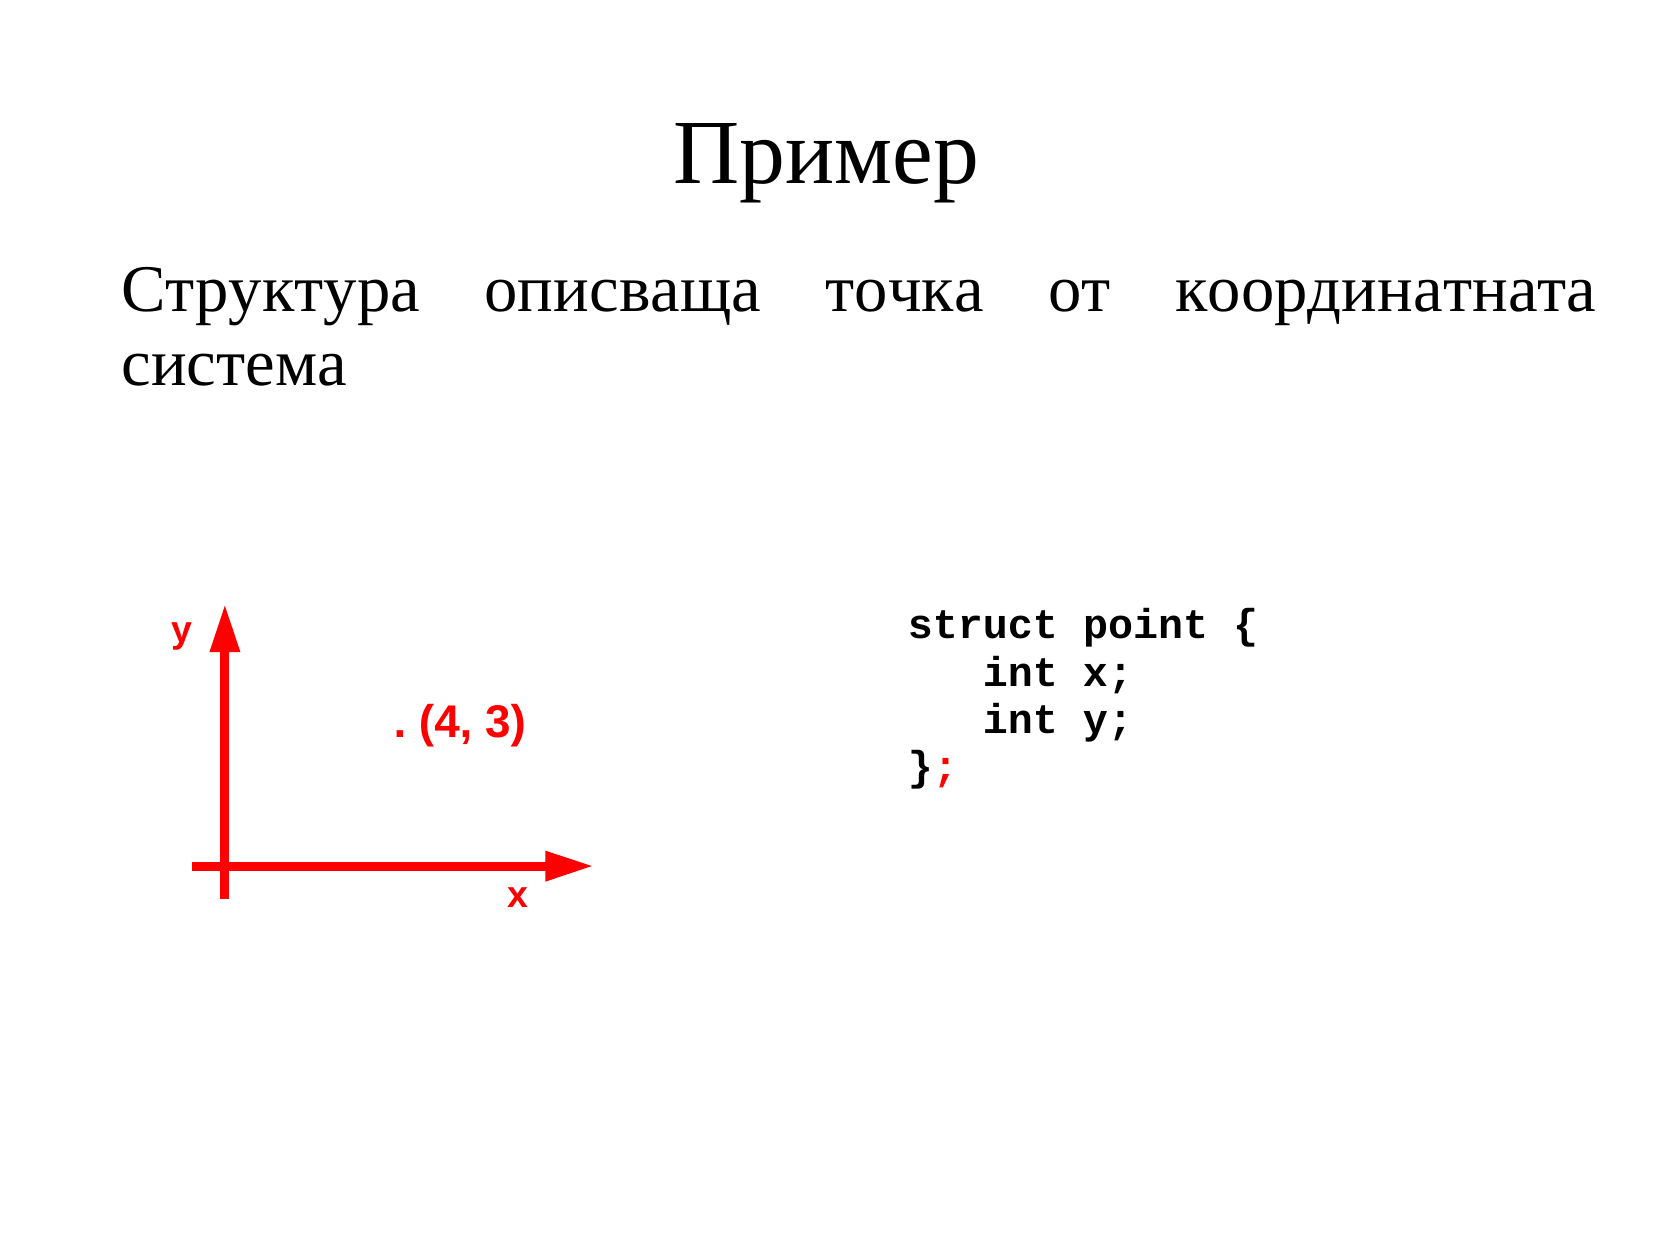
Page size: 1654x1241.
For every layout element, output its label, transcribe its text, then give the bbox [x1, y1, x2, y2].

title Пример [82, 49, 1571, 257]
text_box x [492, 866, 678, 925]
text_box . (4, 3) [378, 688, 628, 756]
text_box struct point { int x; int y; }; [893, 596, 1306, 803]
subtitle Структура описваща точка от координатната система [121, 221, 1599, 431]
text_box y [156, 600, 259, 659]
